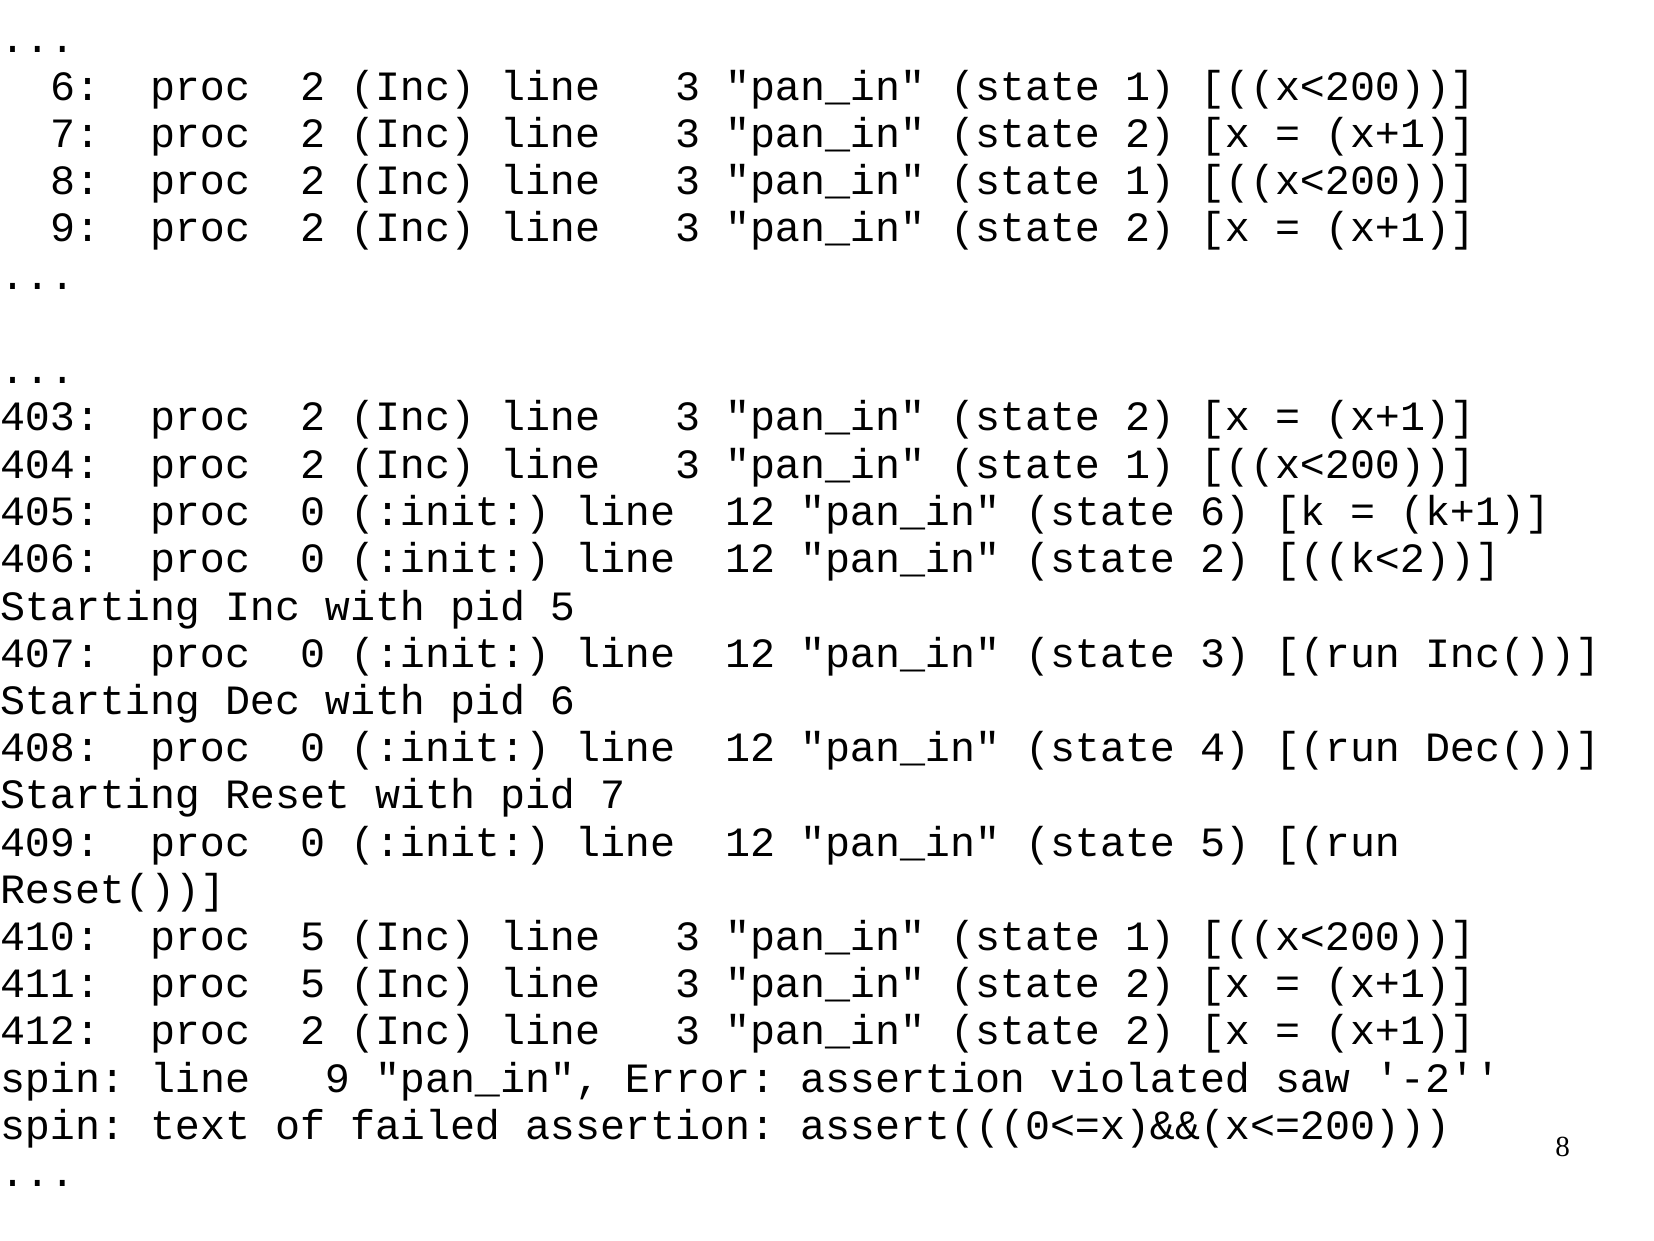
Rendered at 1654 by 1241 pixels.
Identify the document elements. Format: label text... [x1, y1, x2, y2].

subtitle ... 6: proc 2 (Inc) line 3 "pan_in" (state 1) [((x<200))] 7: proc 2 (Inc) line 3 "pan_in" (state 2) [x = (x+1)] 8: proc 2 (Inc) line 3 "pan_in" (state 1) [((x<200))] 9: proc 2 (Inc) line 3 "pan_in" (state 2) [x = (x+1)] ... ... 403: proc 2 (Inc) line 3 "pan_in" (state 2) [x = (x+1)] 404: proc 2 (Inc) line 3 "pan_in" (state 1) [((x<200))] 405: proc 0 (:init:) line 12 "pan_in" (state 6) [k = (k+1)] 406: proc 0 (:init:) line 12 "pan_in" (state 2) [((k<2))] Starting Inc with pid 5 407: proc 0 (:init:) line 12 "pan_in" (state 3) [(run Inc())] Starting Dec with pid 6 408: proc 0 (:init:) line 12 "pan_in" (state 4) [(run Dec())] Starting Reset with pid 7 409: proc 0 (:init:) line 12 "pan_in" (state 5) [(run Reset())] 410: proc 5 (Inc) line 3 "pan_in" (state 1) [((x<200))] 411: proc 5 (Inc) line 3 "pan_in" (state 2) [x = (x+1)] 412: proc 2 (Inc) line 3 "pan_in" (state 2) [x = (x+1)] spin: line 9 "pan_in", Error: assertion violated saw '-2'' spin: text of failed assertion: assert(((0<=x)&&(x<=200))) ... [0, 18, 1650, 1200]
